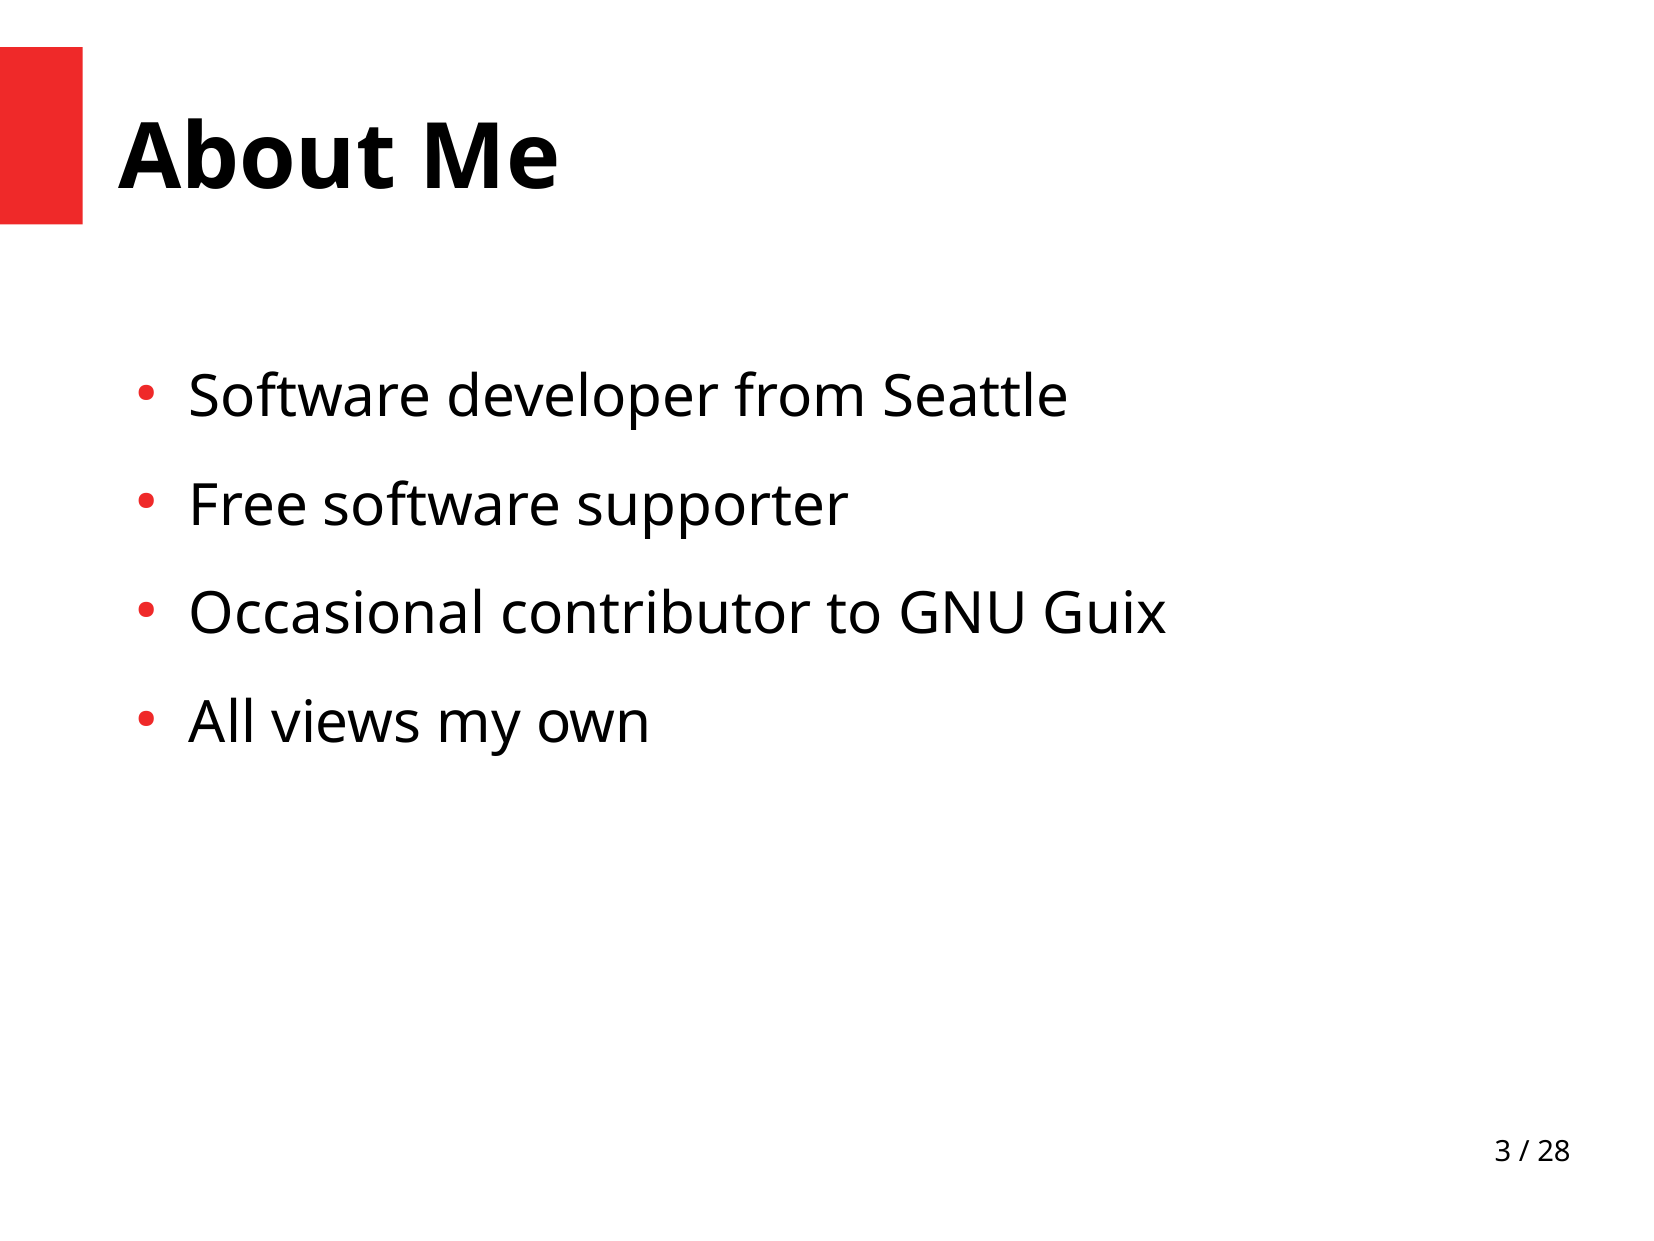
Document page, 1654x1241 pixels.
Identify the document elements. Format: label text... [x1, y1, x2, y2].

title About Me [118, 49, 1571, 257]
list Software developer from Seattle Free software supporter Occasional contributor to GNU Guix All views my own [118, 354, 1536, 1074]
